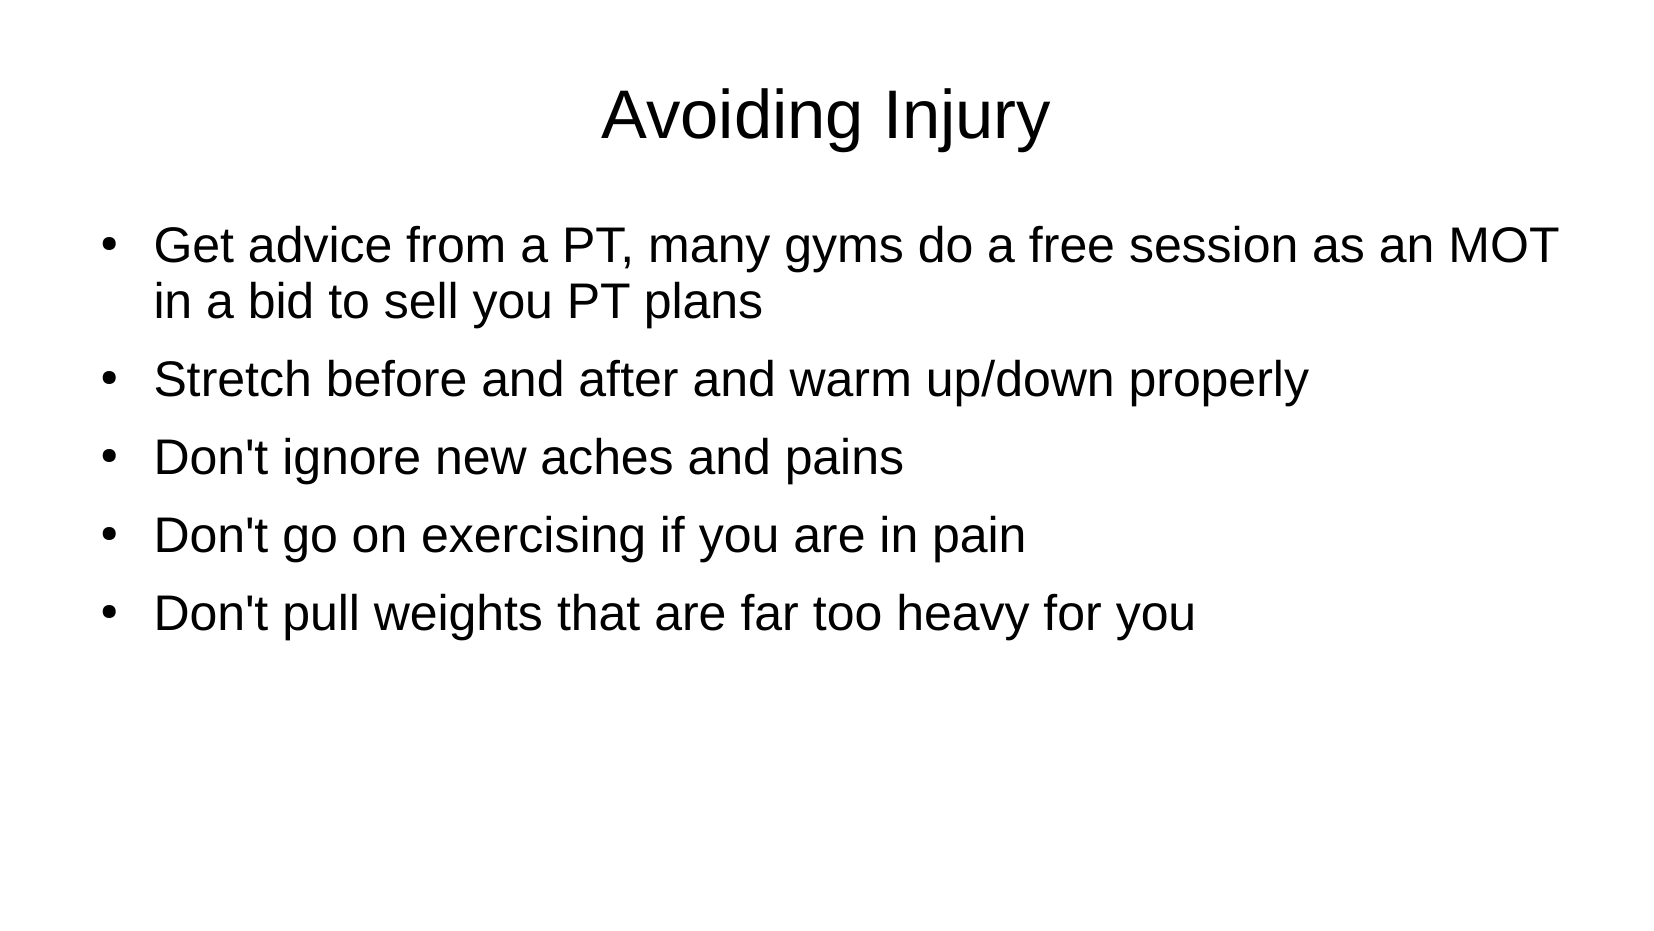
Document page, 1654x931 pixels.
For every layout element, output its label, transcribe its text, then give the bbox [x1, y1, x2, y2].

title Avoiding Injury [82, 37, 1571, 193]
list Get advice from a PT, many gyms do a free session as an MOT in a bid to sell you PT plans Stretch before and after and warm up/down properly Don't ignore new aches and pains Don't go on exercising if you are in pain Don't pull weights that are far too heavy for you [82, 217, 1571, 758]
